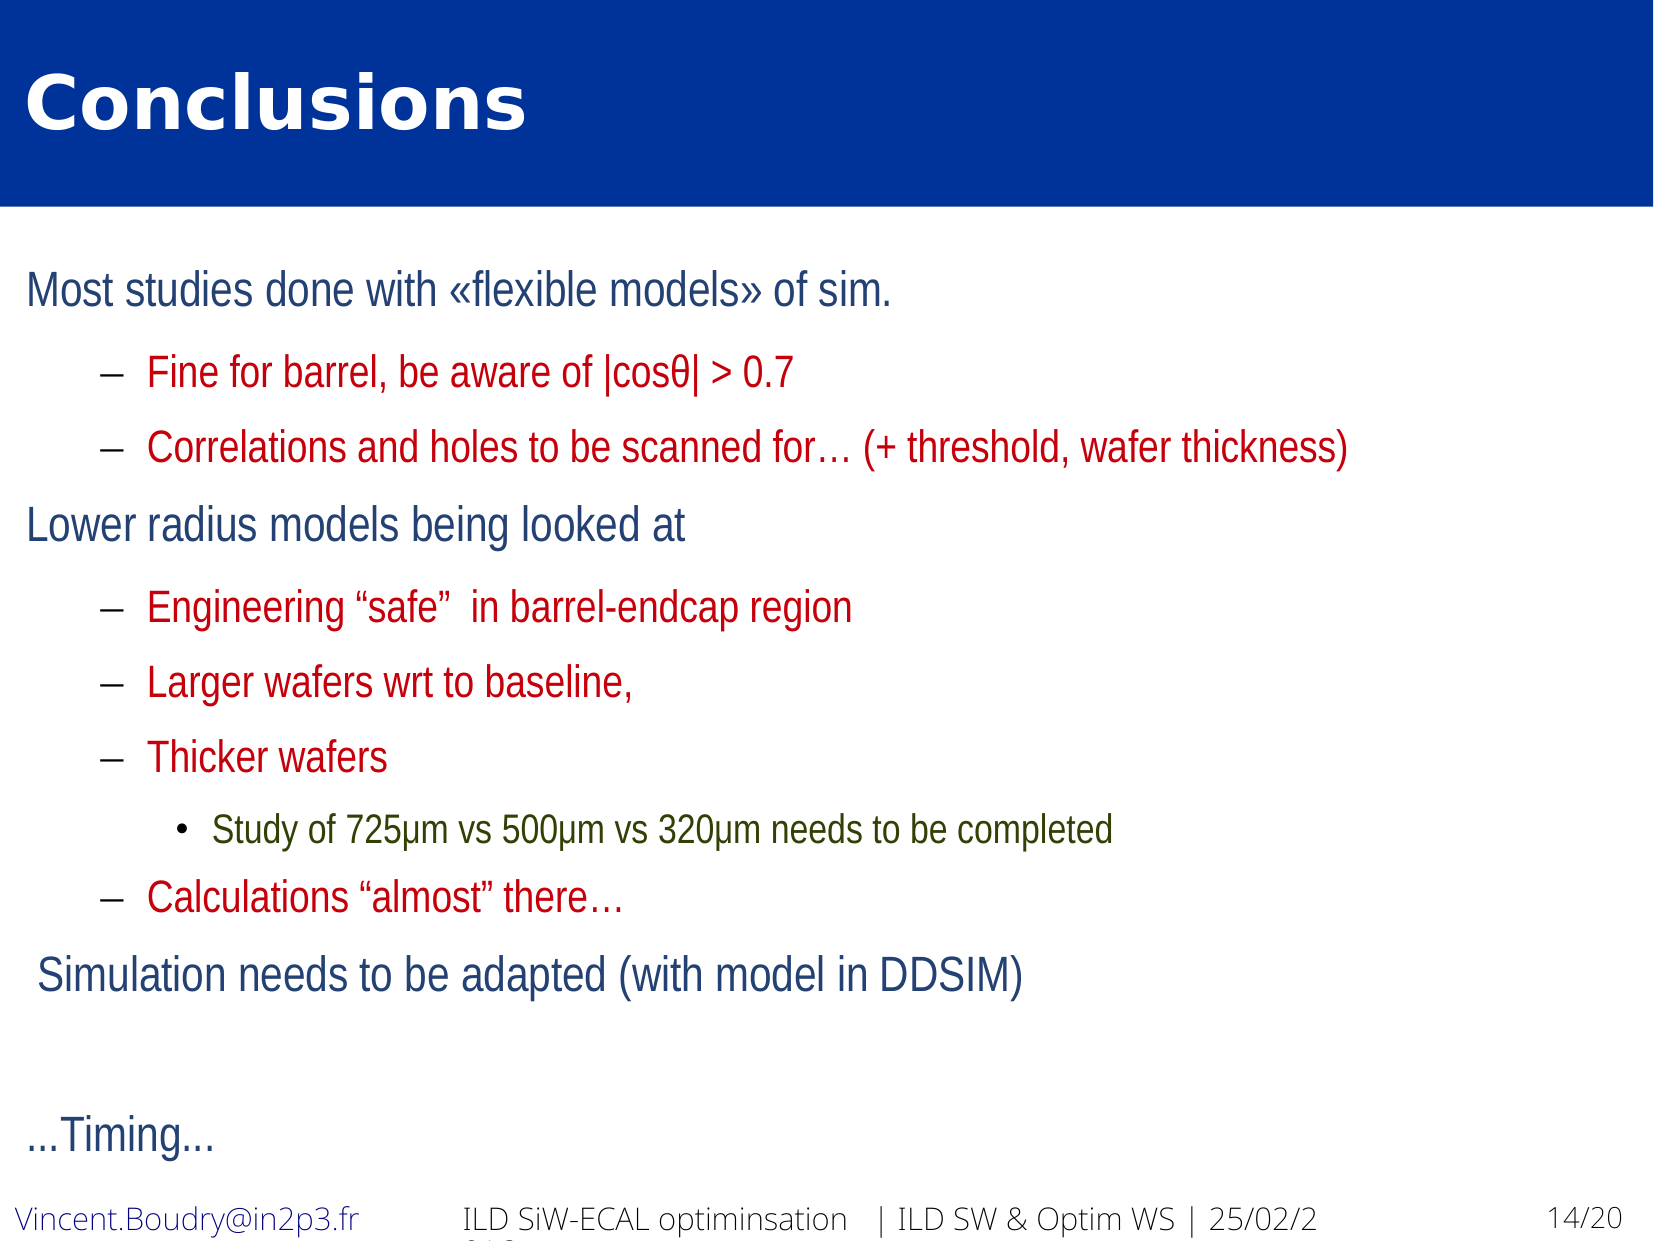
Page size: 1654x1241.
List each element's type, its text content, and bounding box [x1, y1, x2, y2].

title Conclusions [24, 17, 1635, 191]
list Most studies done with «flexible models» of sim. Fine for barrel, be aware of |cosθ| > 0.7 Correlations and holes to be scanned for… (+ threshold, wafer thickness) Lower radius models being looked at Engineering “safe” in barrel-endcap region Larger wafers wrt to baseline, Thicker wafers Study of 725μm vs 500μm vs 320μm needs to be completed Calculations “almost” there… Simulation needs to be adapted (with model in DDSIM) ...Timing... [26, 260, 1631, 1172]
